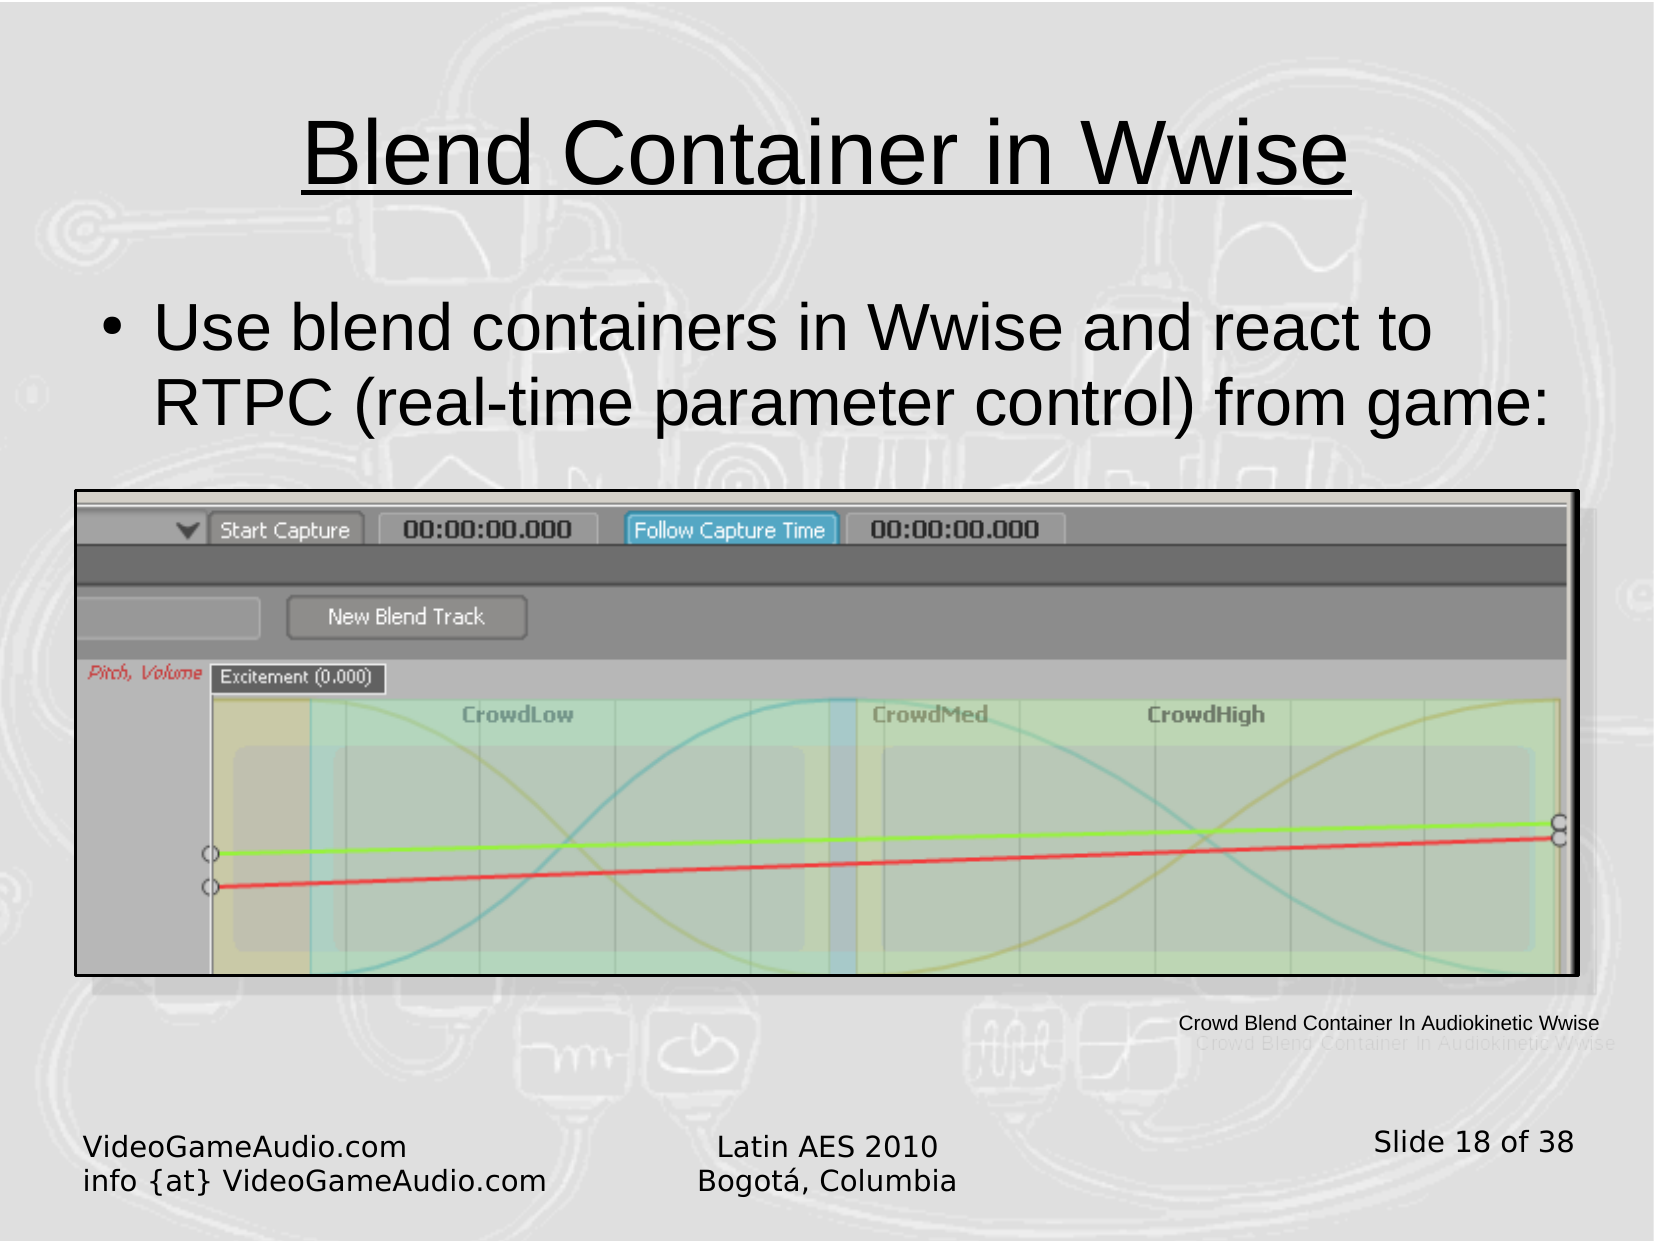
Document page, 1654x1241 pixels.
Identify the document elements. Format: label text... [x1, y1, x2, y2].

list Use blend containers in Wwise and react to RTPC (real-time parameter control) from game: [82, 977, 1571, 1109]
picture [0, 2, 1654, 1241]
title Blend Container in Wwise [82, 49, 1571, 257]
list Use blend containers in Wwise and react to RTPC (real-time parameter control) from game: [82, 290, 1571, 489]
